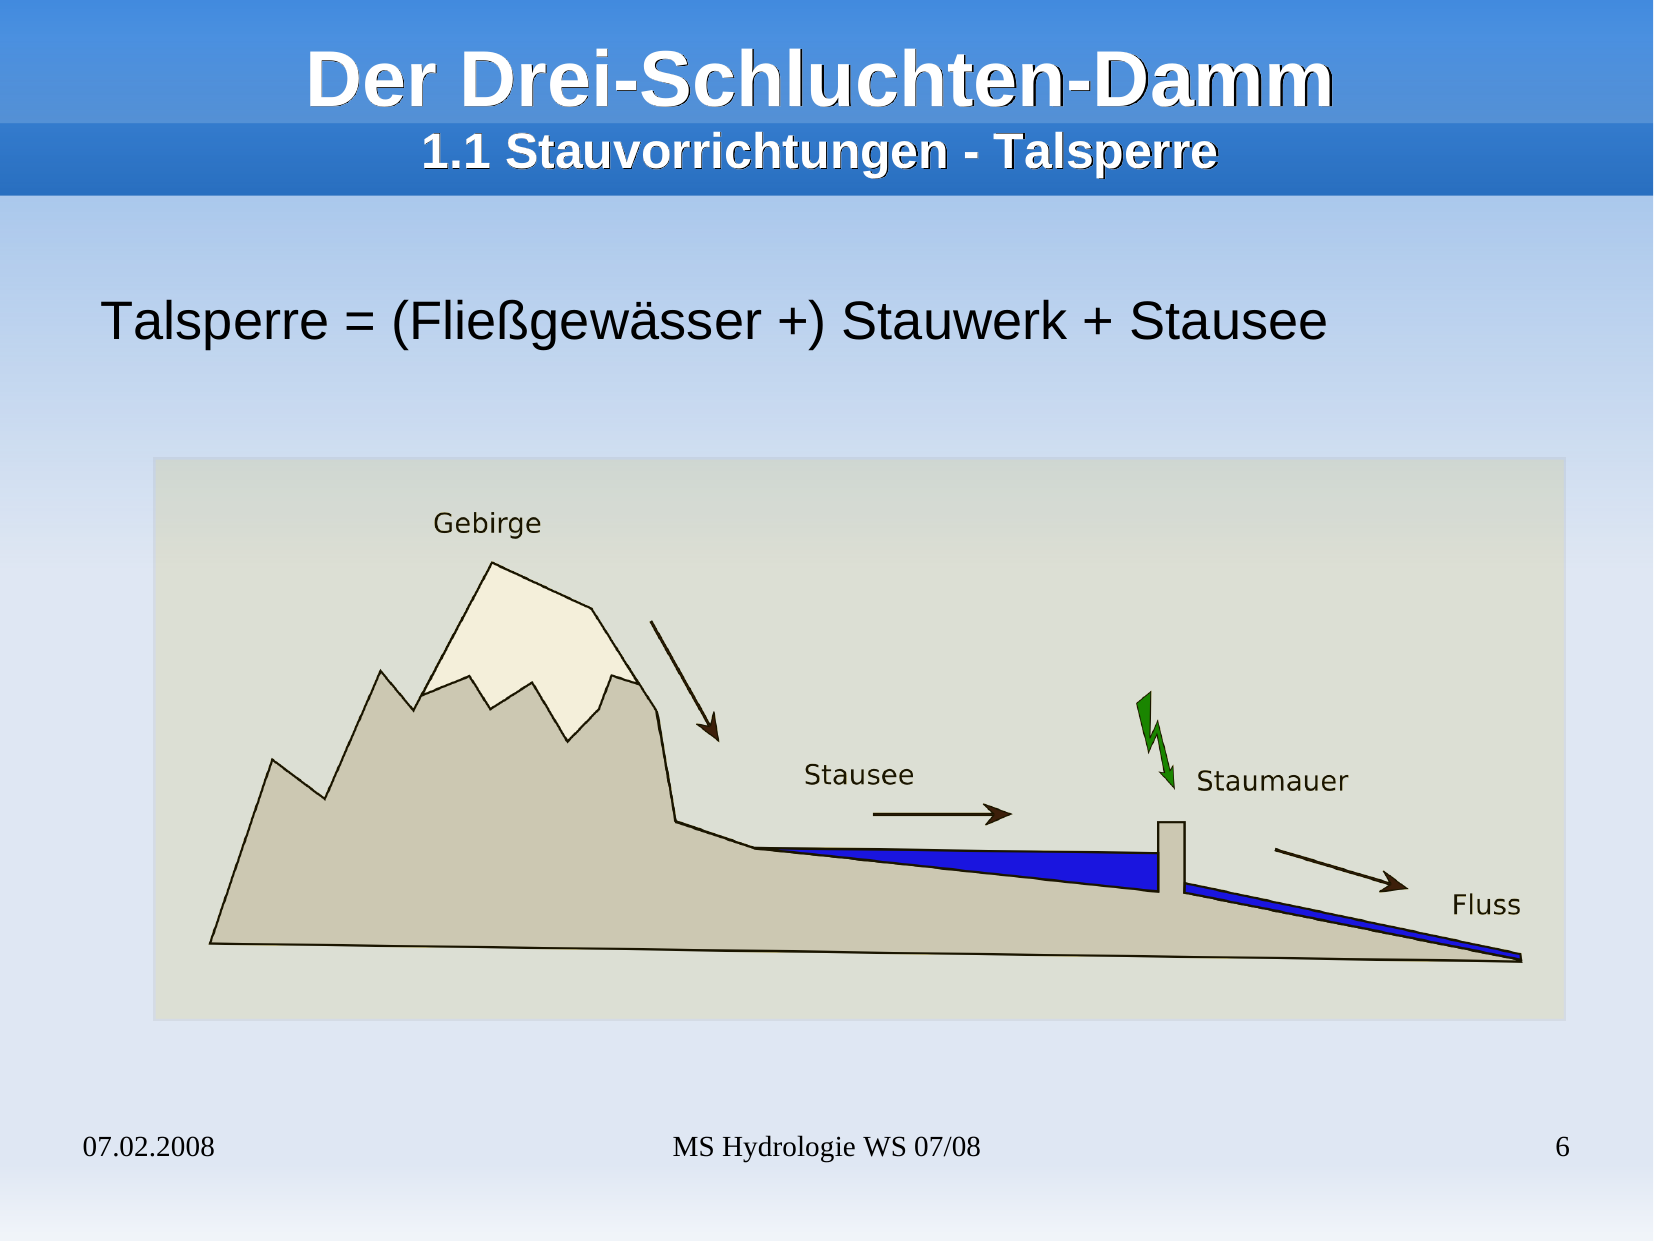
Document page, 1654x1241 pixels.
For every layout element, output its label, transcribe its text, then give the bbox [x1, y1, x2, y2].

list Talsperre = (Fließgewässer +) Stauwerk + Stausee [82, 290, 1571, 1109]
picture [0, 0, 1654, 1241]
title Der Drei-Schluchten-Damm 1.1 Stauvorrichtungen - Talsperre [76, 3, 1565, 211]
